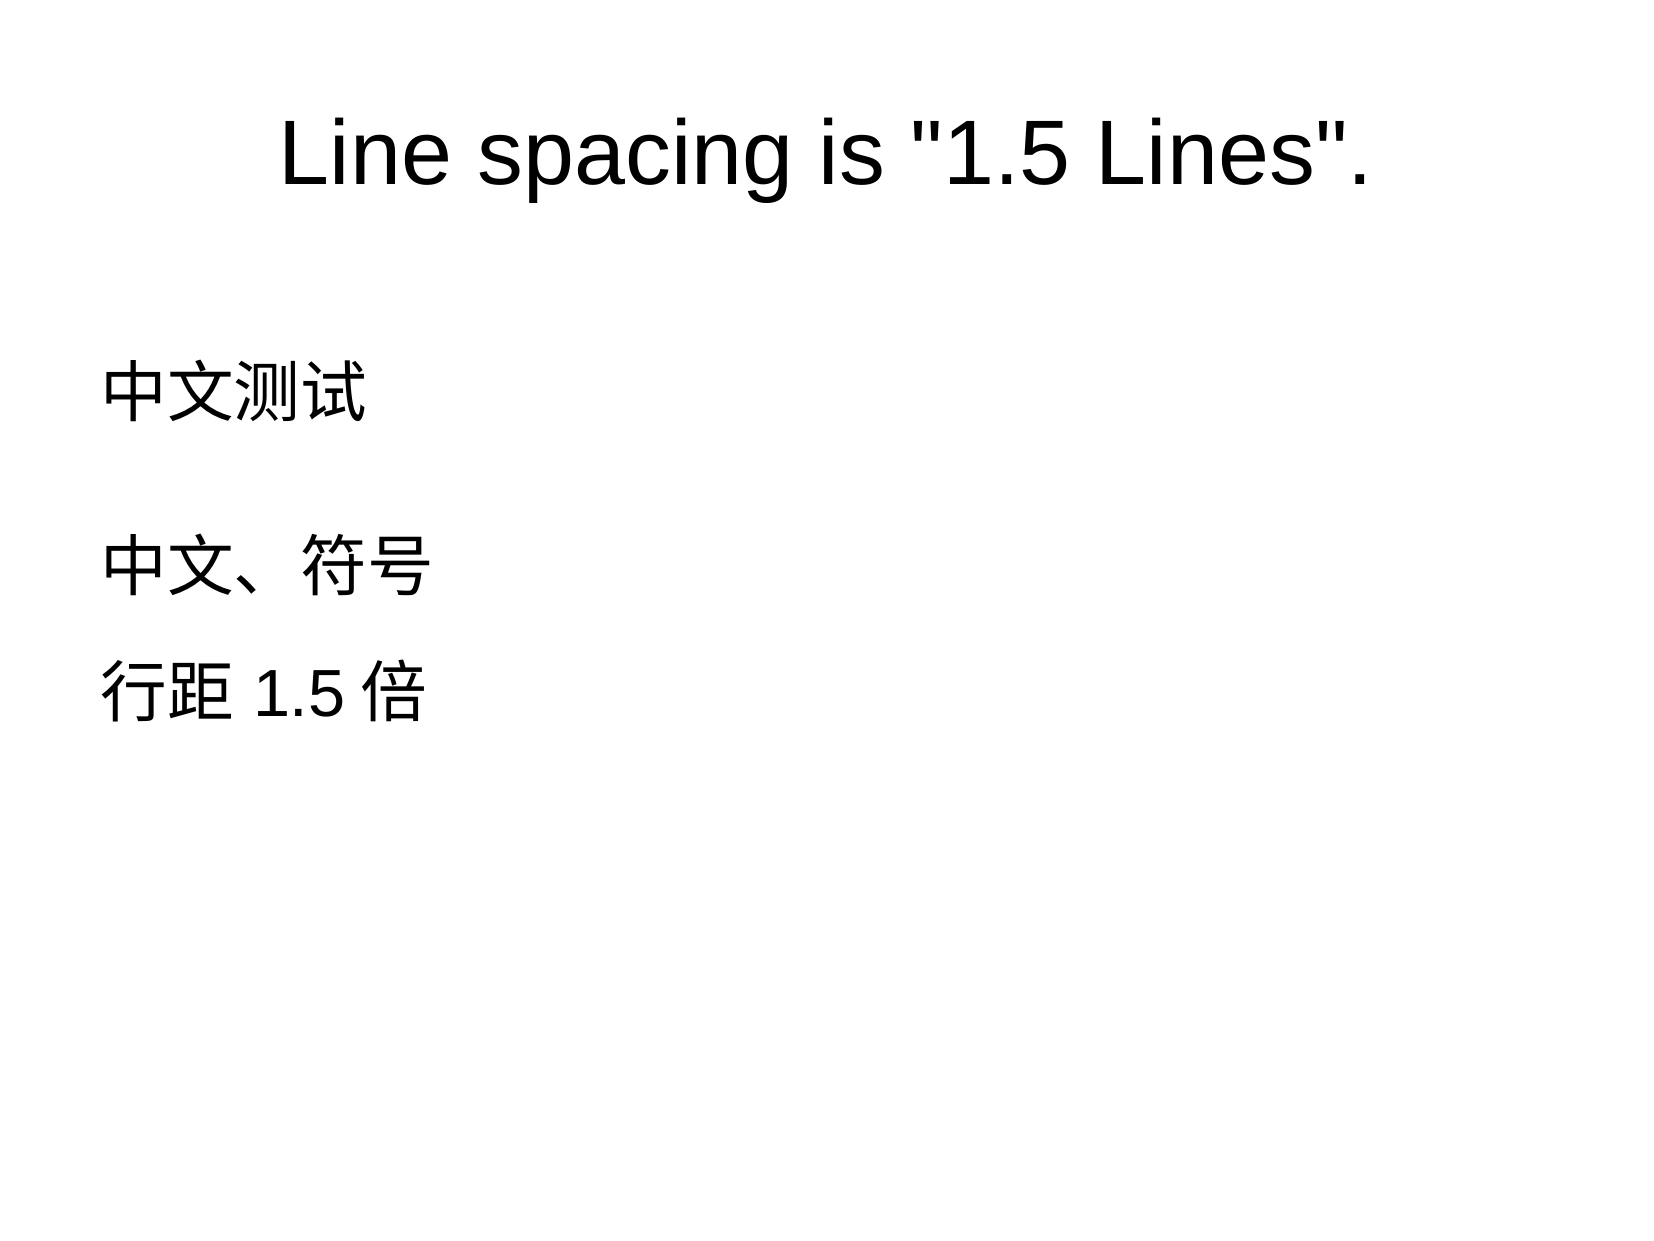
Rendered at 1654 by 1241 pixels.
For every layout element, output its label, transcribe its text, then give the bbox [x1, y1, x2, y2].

list 中文测试 中文、符号 行距1.5倍 [82, 290, 1571, 1094]
title Line spacing is "1.5 Lines". [82, 56, 1571, 250]
